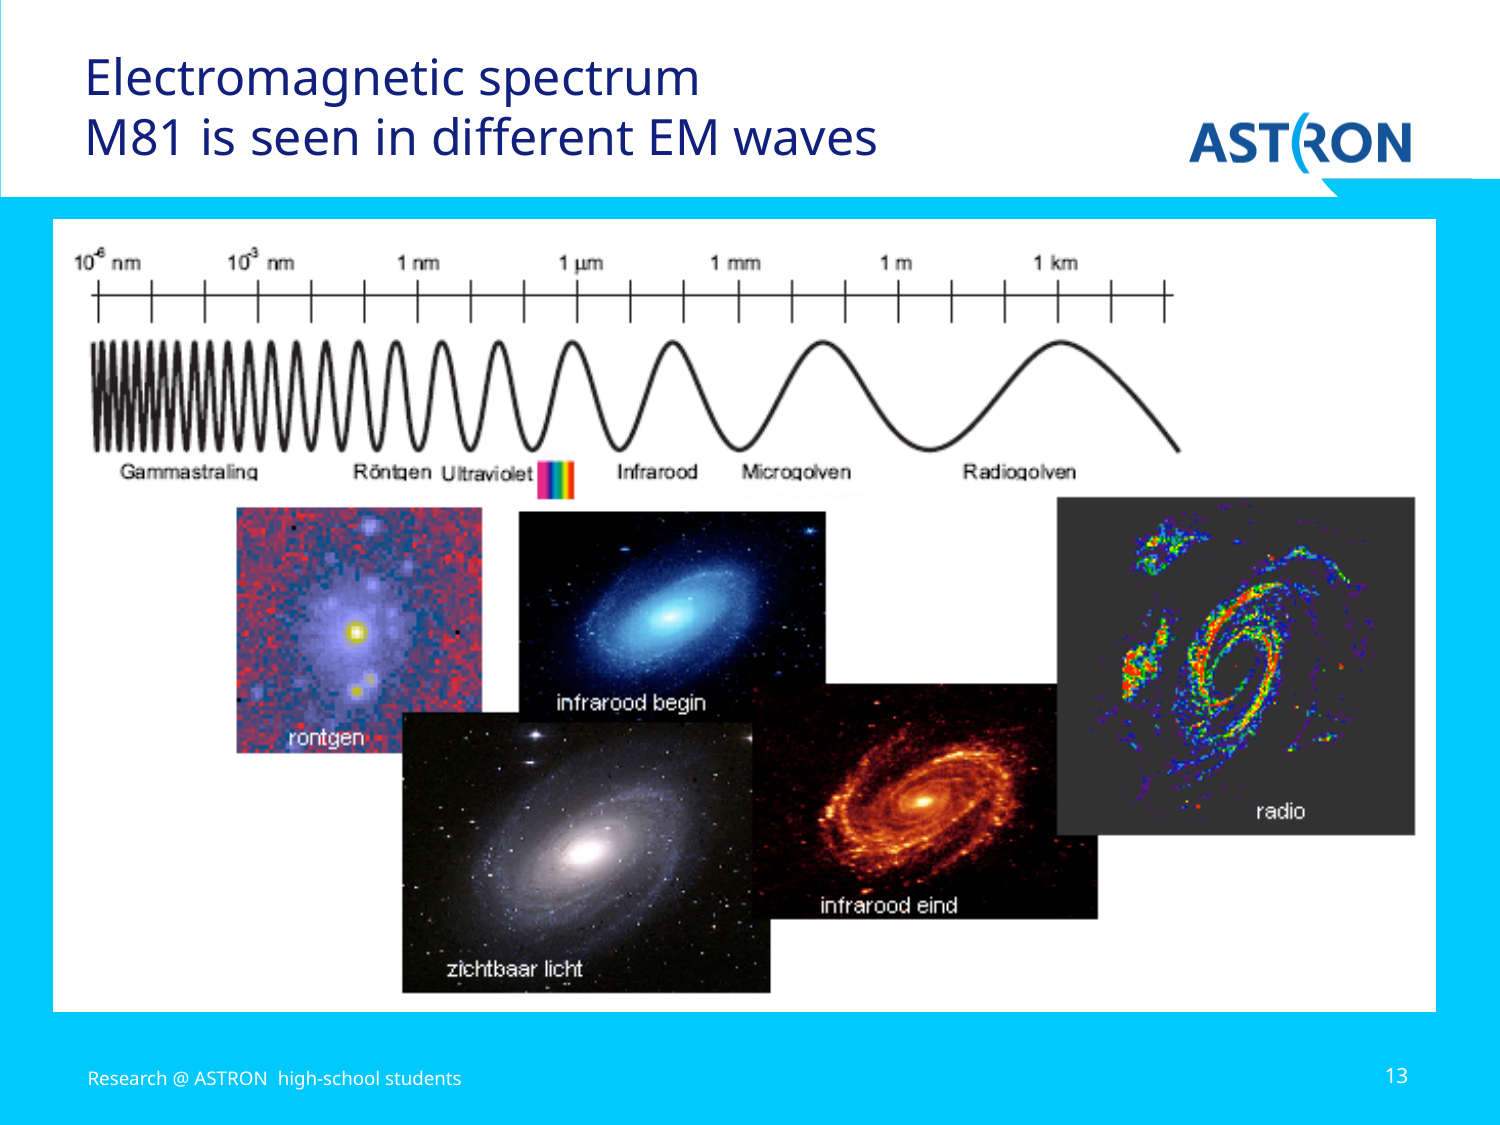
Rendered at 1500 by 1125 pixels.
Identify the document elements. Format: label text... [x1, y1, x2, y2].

text_box <number> [1208, 1062, 1409, 1125]
picture [54, 220, 1435, 1011]
text_box Electromagnetic spectrum M81 is seen in different EM waves [69, 37, 1160, 188]
picture [0, 0, 1500, 196]
text_box Research @ ASTRON high-school students [87, 1062, 1055, 1125]
